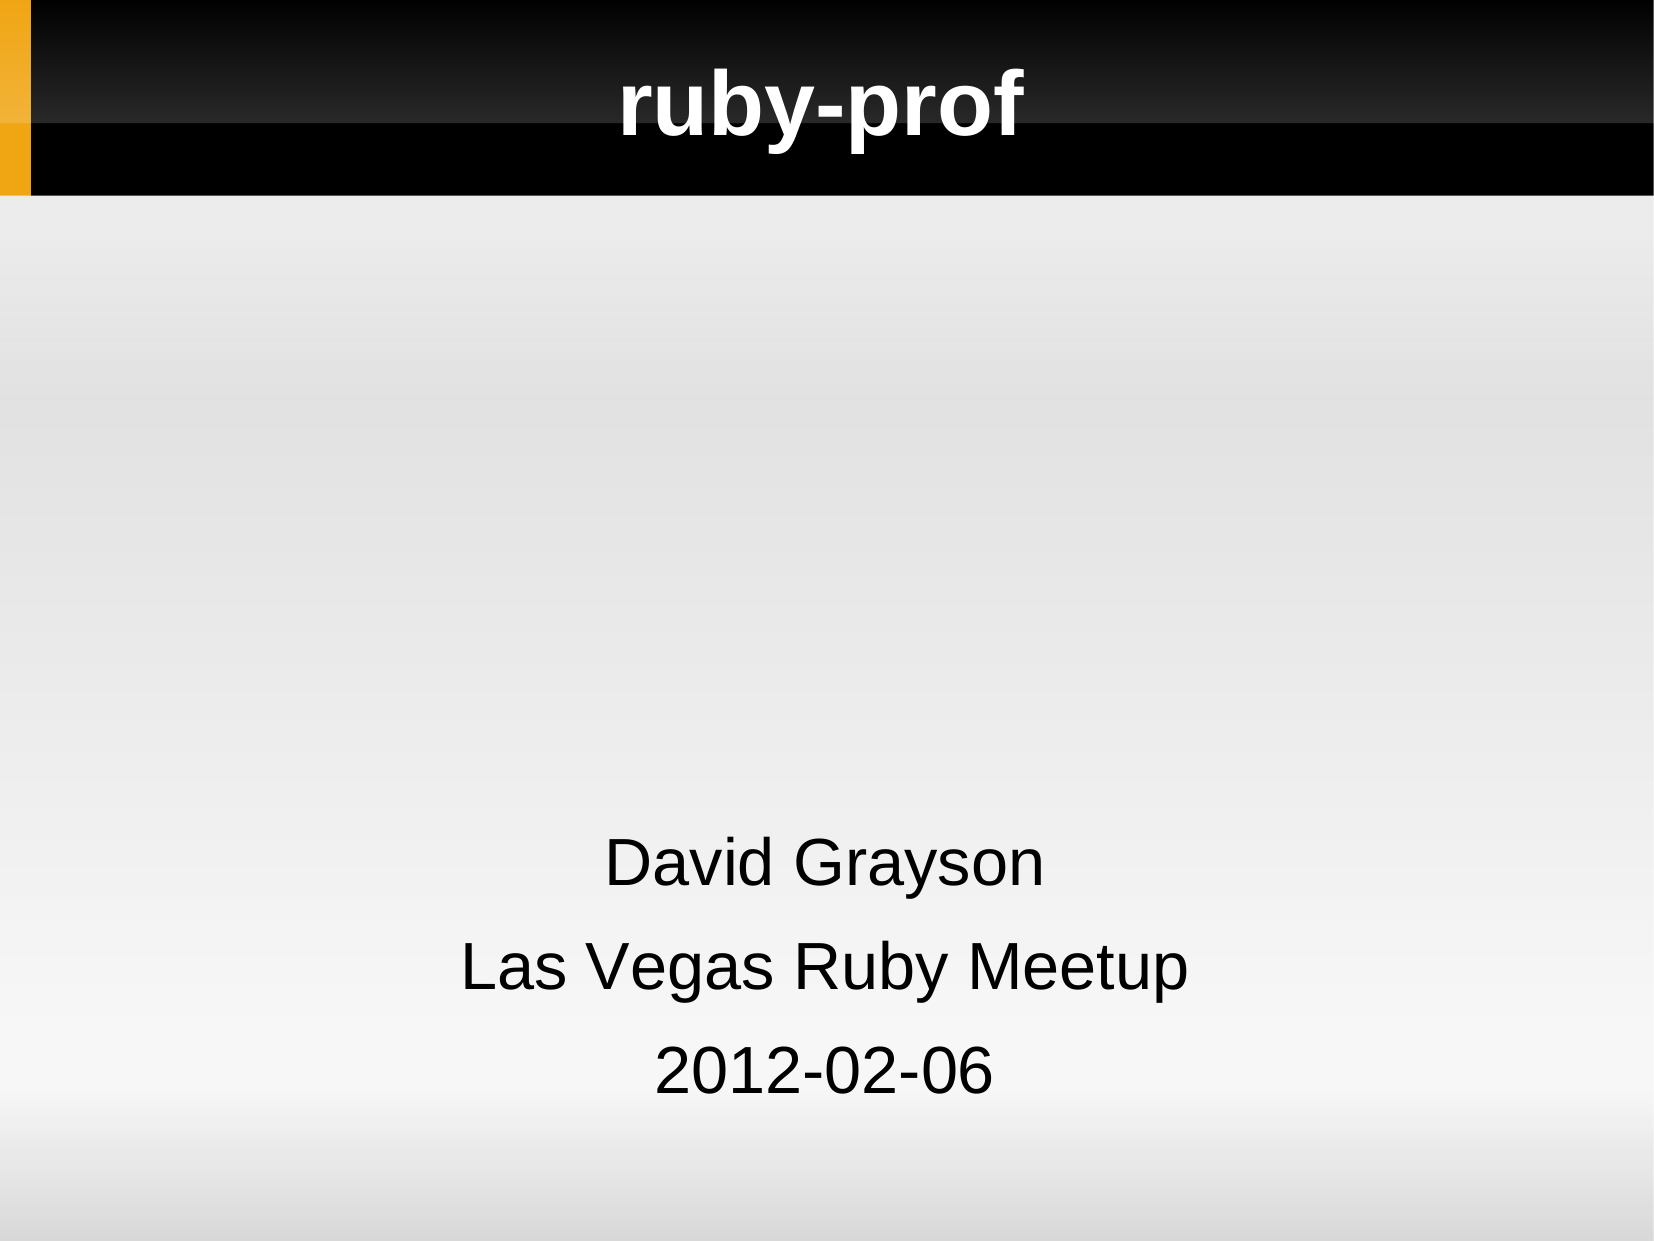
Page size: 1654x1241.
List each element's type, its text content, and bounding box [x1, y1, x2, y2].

list David Grayson Las Vegas Ruby Meetup 2012-02-06 [37, 825, 1613, 1201]
picture [0, 0, 1654, 1241]
title ruby-prof [76, 0, 1565, 208]
